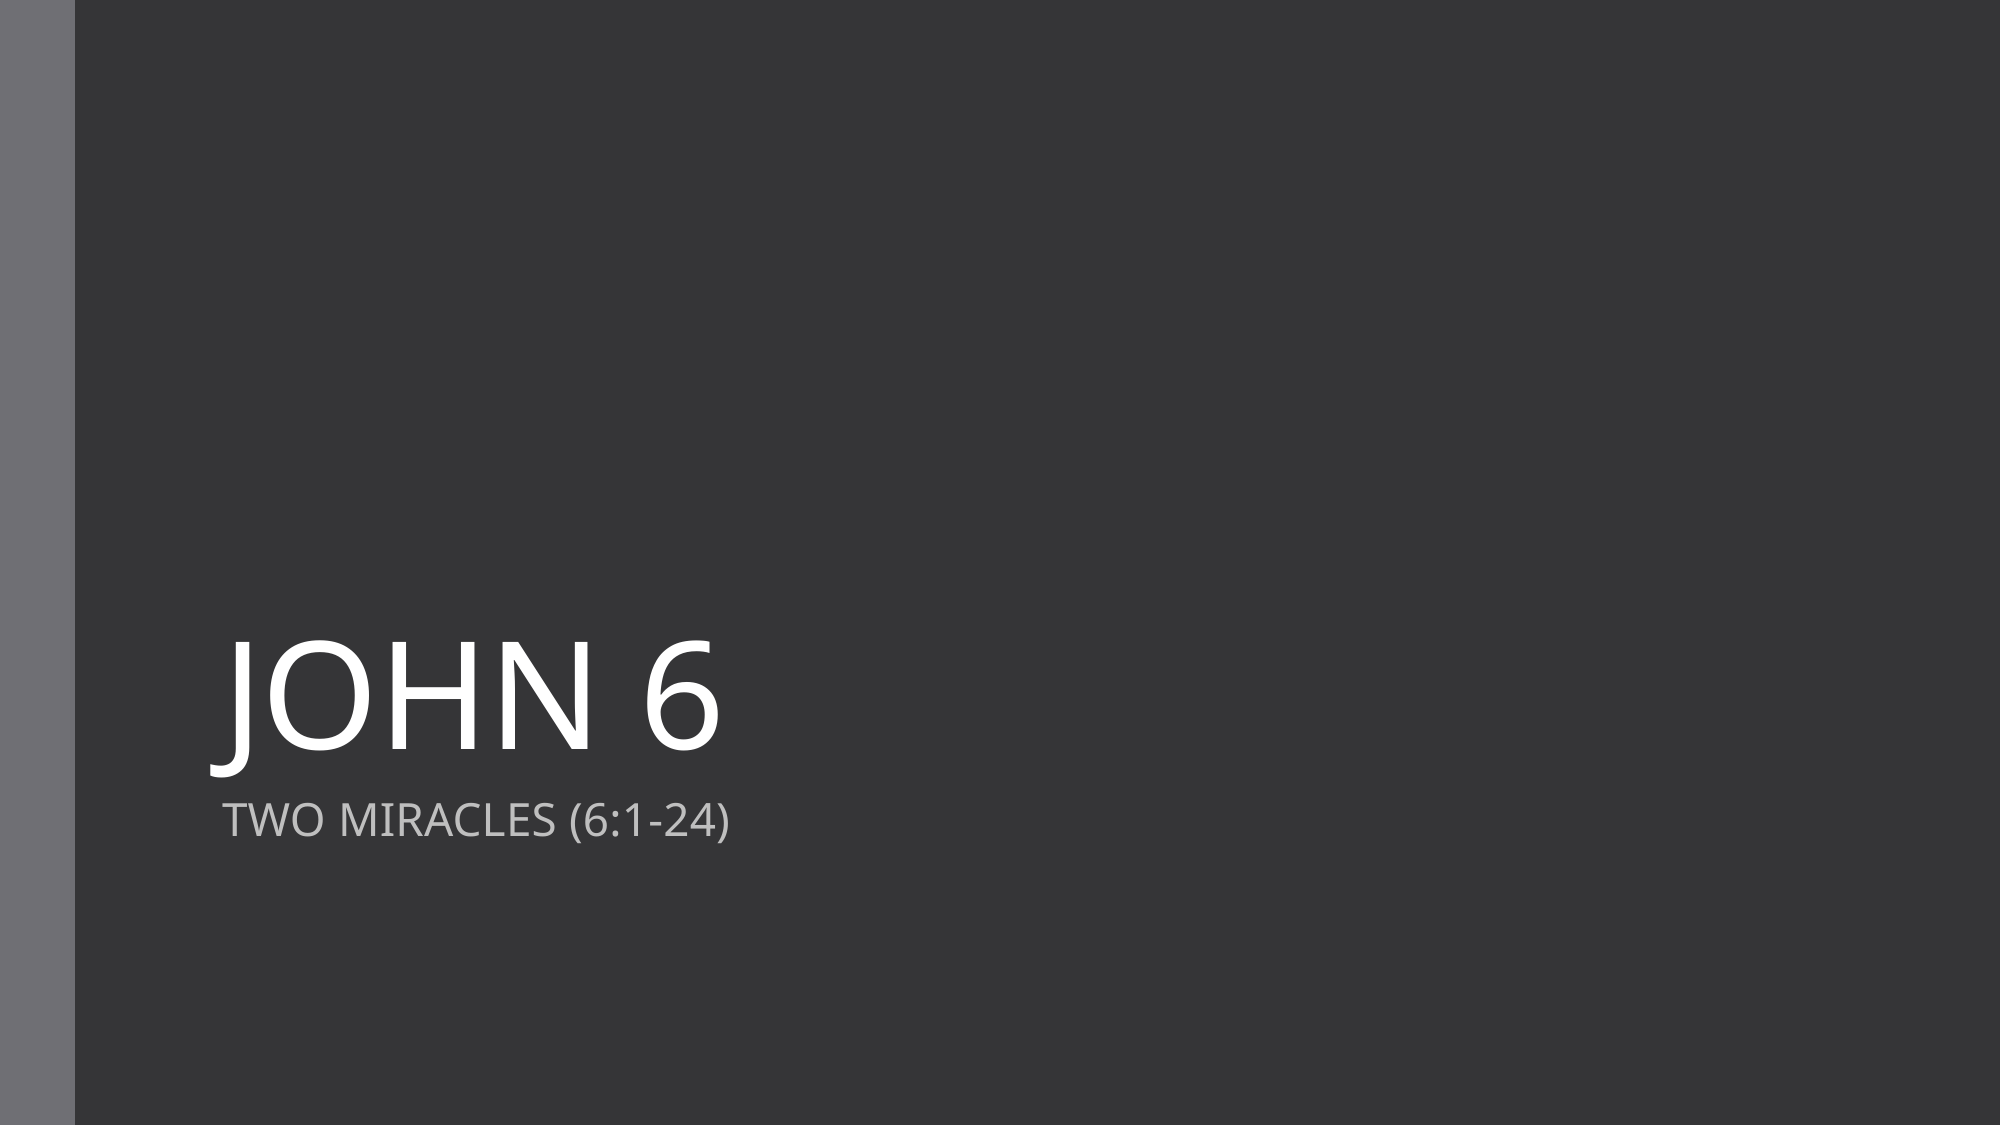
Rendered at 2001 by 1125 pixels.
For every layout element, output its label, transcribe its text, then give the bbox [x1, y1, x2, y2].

subtitle TWO MIRACLES (6:1-24) [206, 787, 1752, 1066]
title JOHN 6 [206, 124, 1752, 787]
